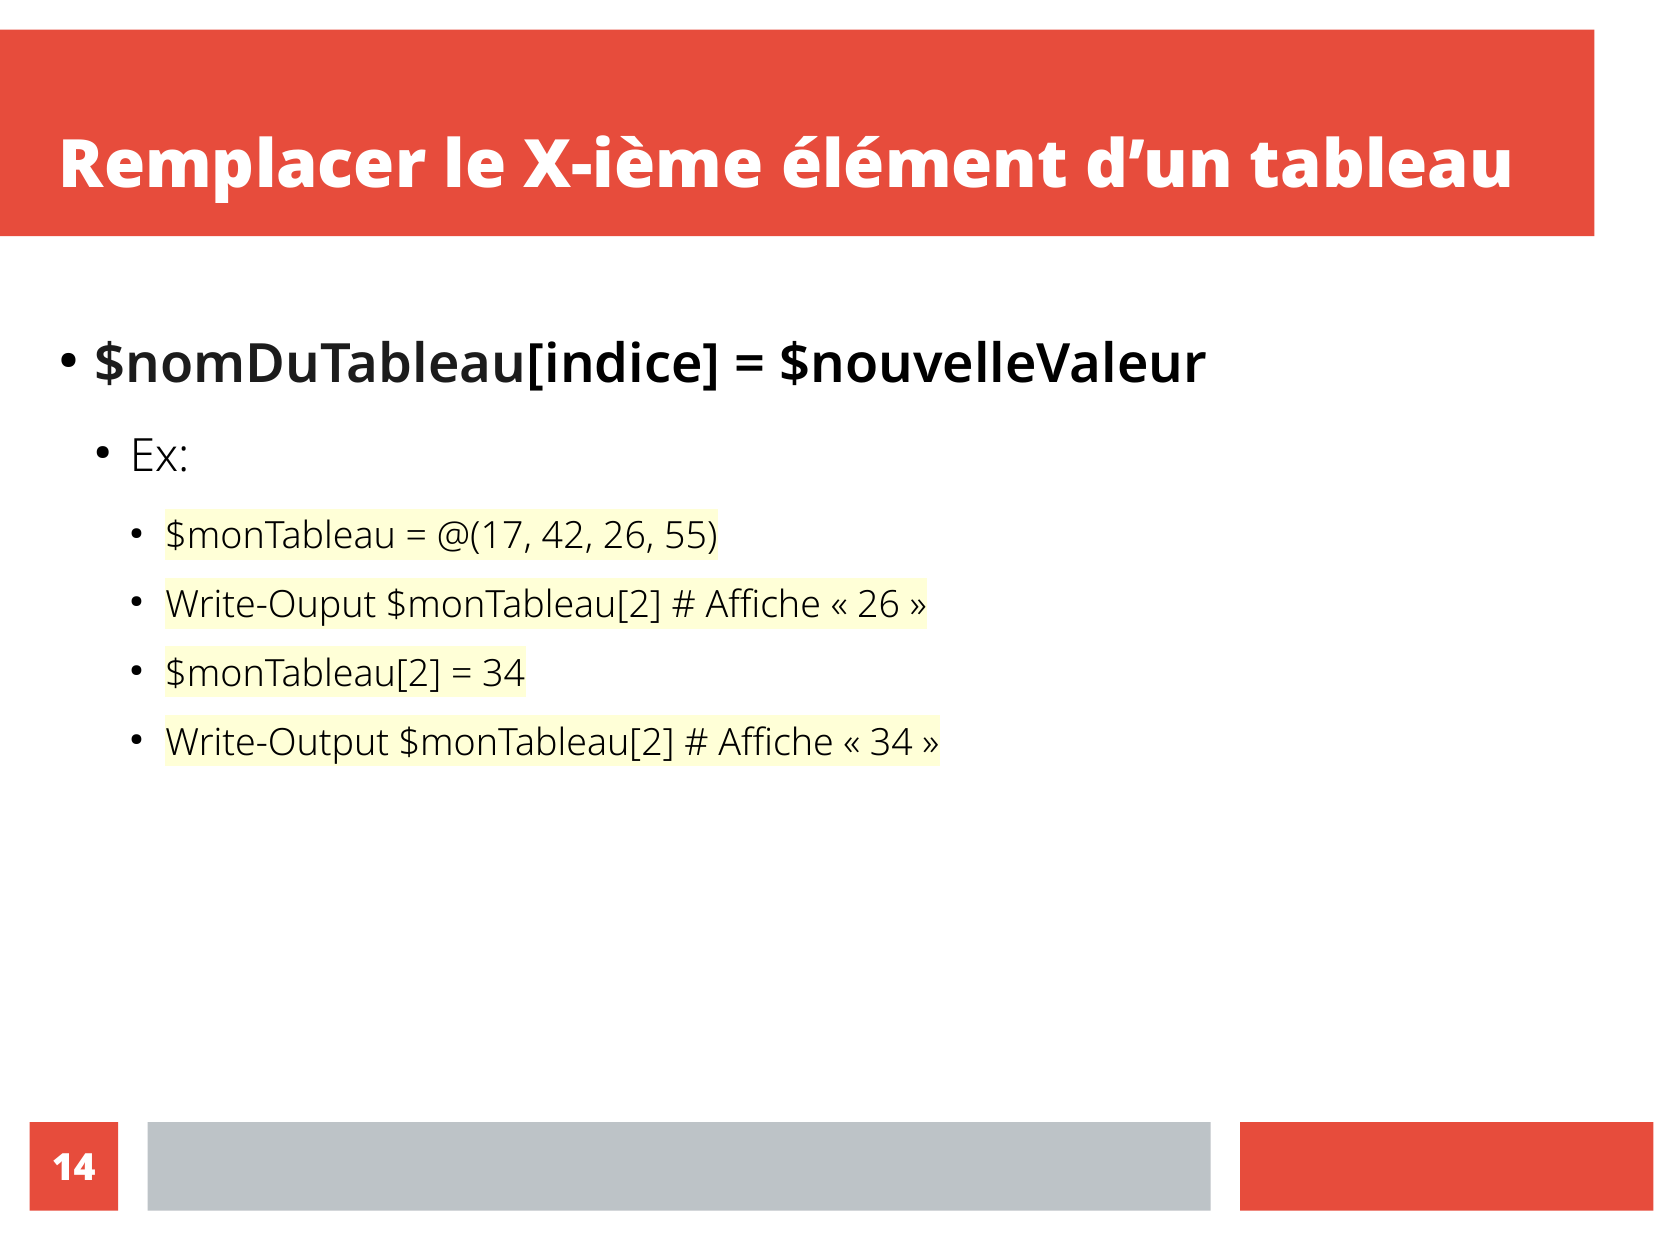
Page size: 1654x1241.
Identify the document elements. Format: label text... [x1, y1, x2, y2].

title Remplacer le X-ième élément d’un tableau [59, 59, 1595, 207]
list $nomDuTableau[indice] = $nouvelleValeur Ex: $monTableau = @(17, 42, 26, 55) Write-Ouput $monTableau[2] # Affiche « 26 » $monTableau[2] = 34 Write-Output $monTableau[2] # Affiche « 34 » [59, 324, 1565, 1093]
